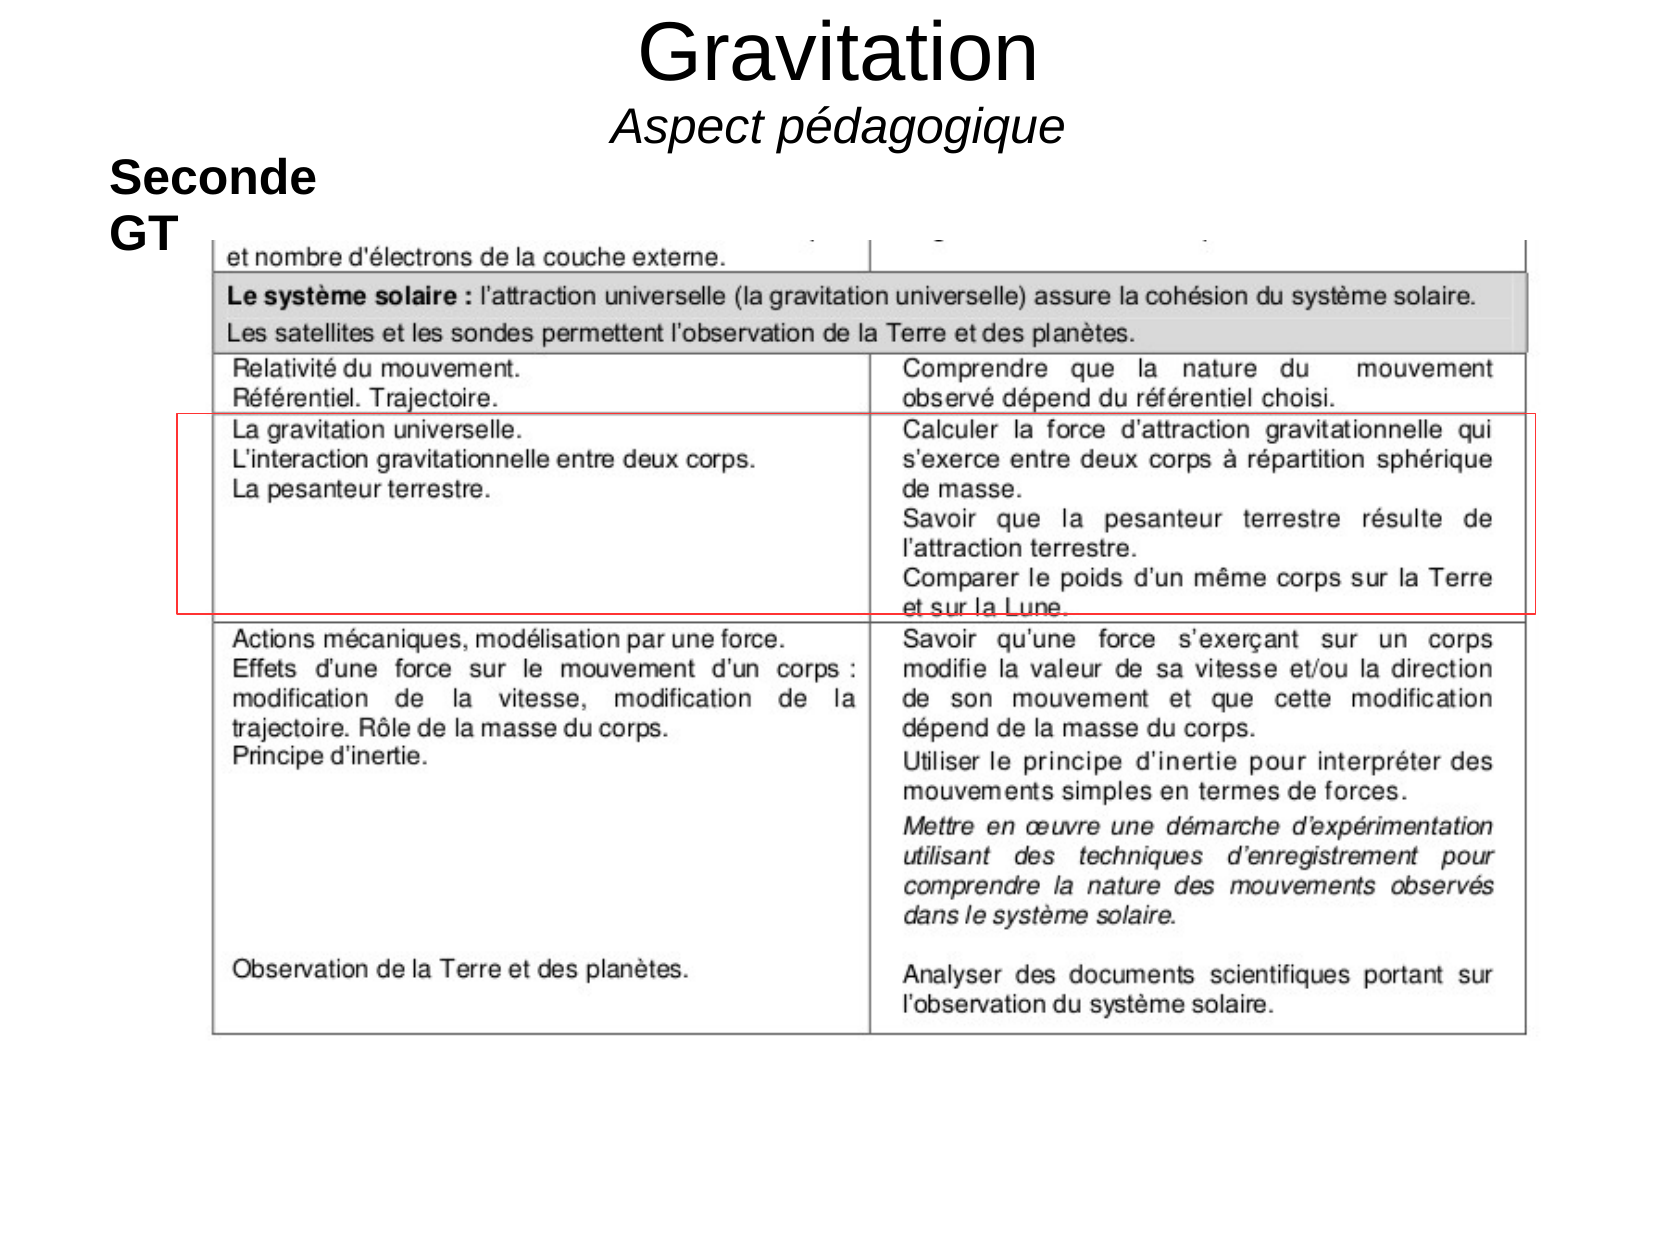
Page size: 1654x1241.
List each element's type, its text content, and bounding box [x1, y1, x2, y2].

picture [178, 414, 1535, 613]
title Gravitation Aspect pédagogique [94, 0, 1583, 184]
text_box Seconde GT [94, 142, 416, 271]
picture [177, 240, 1566, 1052]
